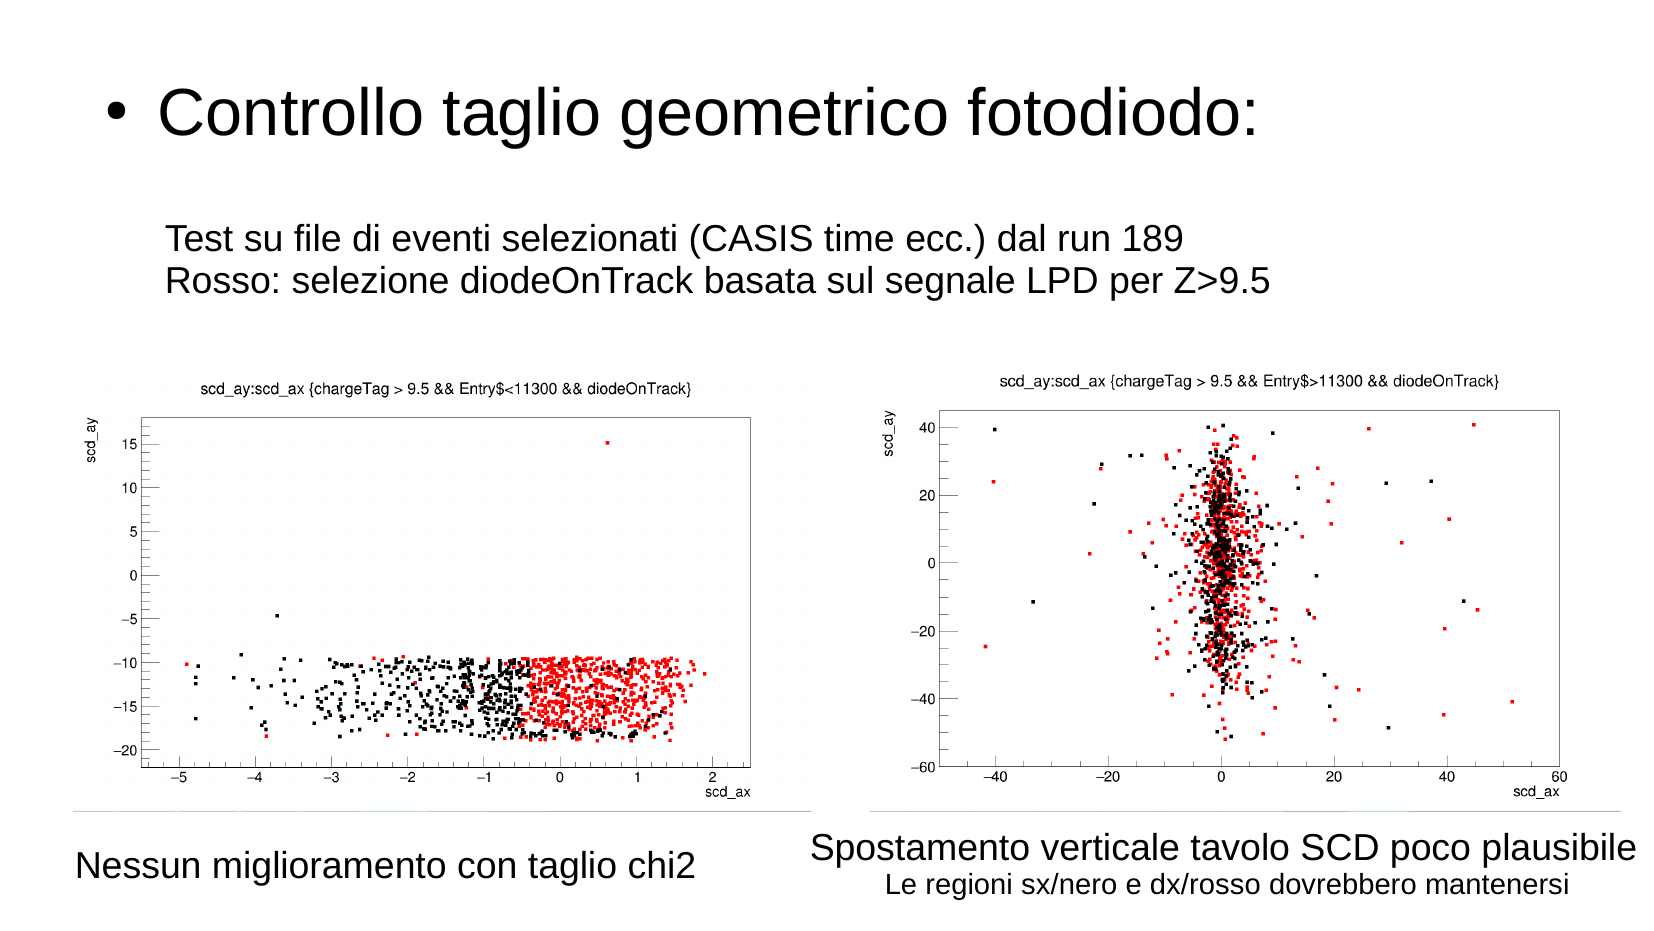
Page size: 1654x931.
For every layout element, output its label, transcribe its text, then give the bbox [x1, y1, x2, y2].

picture [73, 374, 811, 812]
text_box Nessun miglioramento con taglio chi2 [60, 837, 795, 931]
text_box Test su file di eventi selezionati (CASIS time ecc.) dal run 189 Rosso: selezione diodeOnTrack basata sul segnale LPD per Z>9.5 [150, 210, 1411, 351]
picture [870, 366, 1621, 812]
list Controllo taglio geometrico fotodiodo: [86, 75, 1576, 615]
text_box Spostamento verticale tavolo SCD poco plausibile Le regioni sx/nero e dx/rosso dovrebbero mantenersi [795, 819, 1654, 931]
